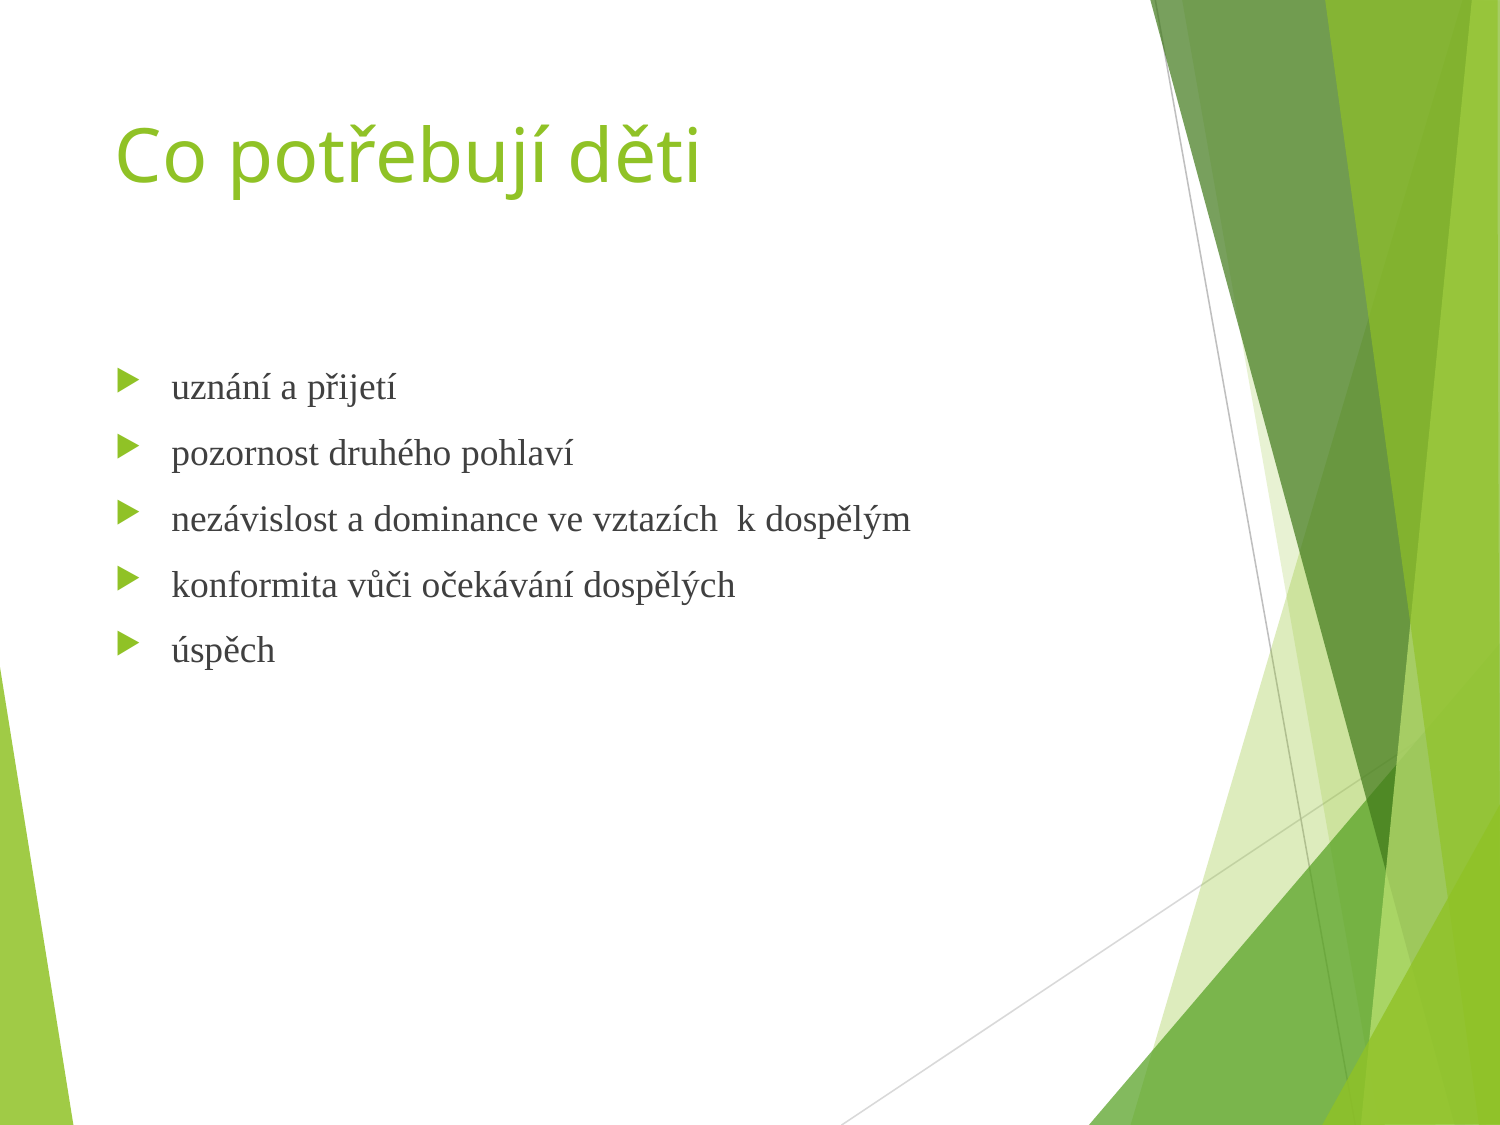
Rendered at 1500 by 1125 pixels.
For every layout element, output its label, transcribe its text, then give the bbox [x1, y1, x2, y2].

list uznání a přijetí pozornost druhého pohlaví nezávislost a dominance ve vztazích k dospělým konformita vůči očekávání dospělých úspěch [99, 354, 1142, 992]
title Co potřebují děti [99, 99, 1142, 317]
